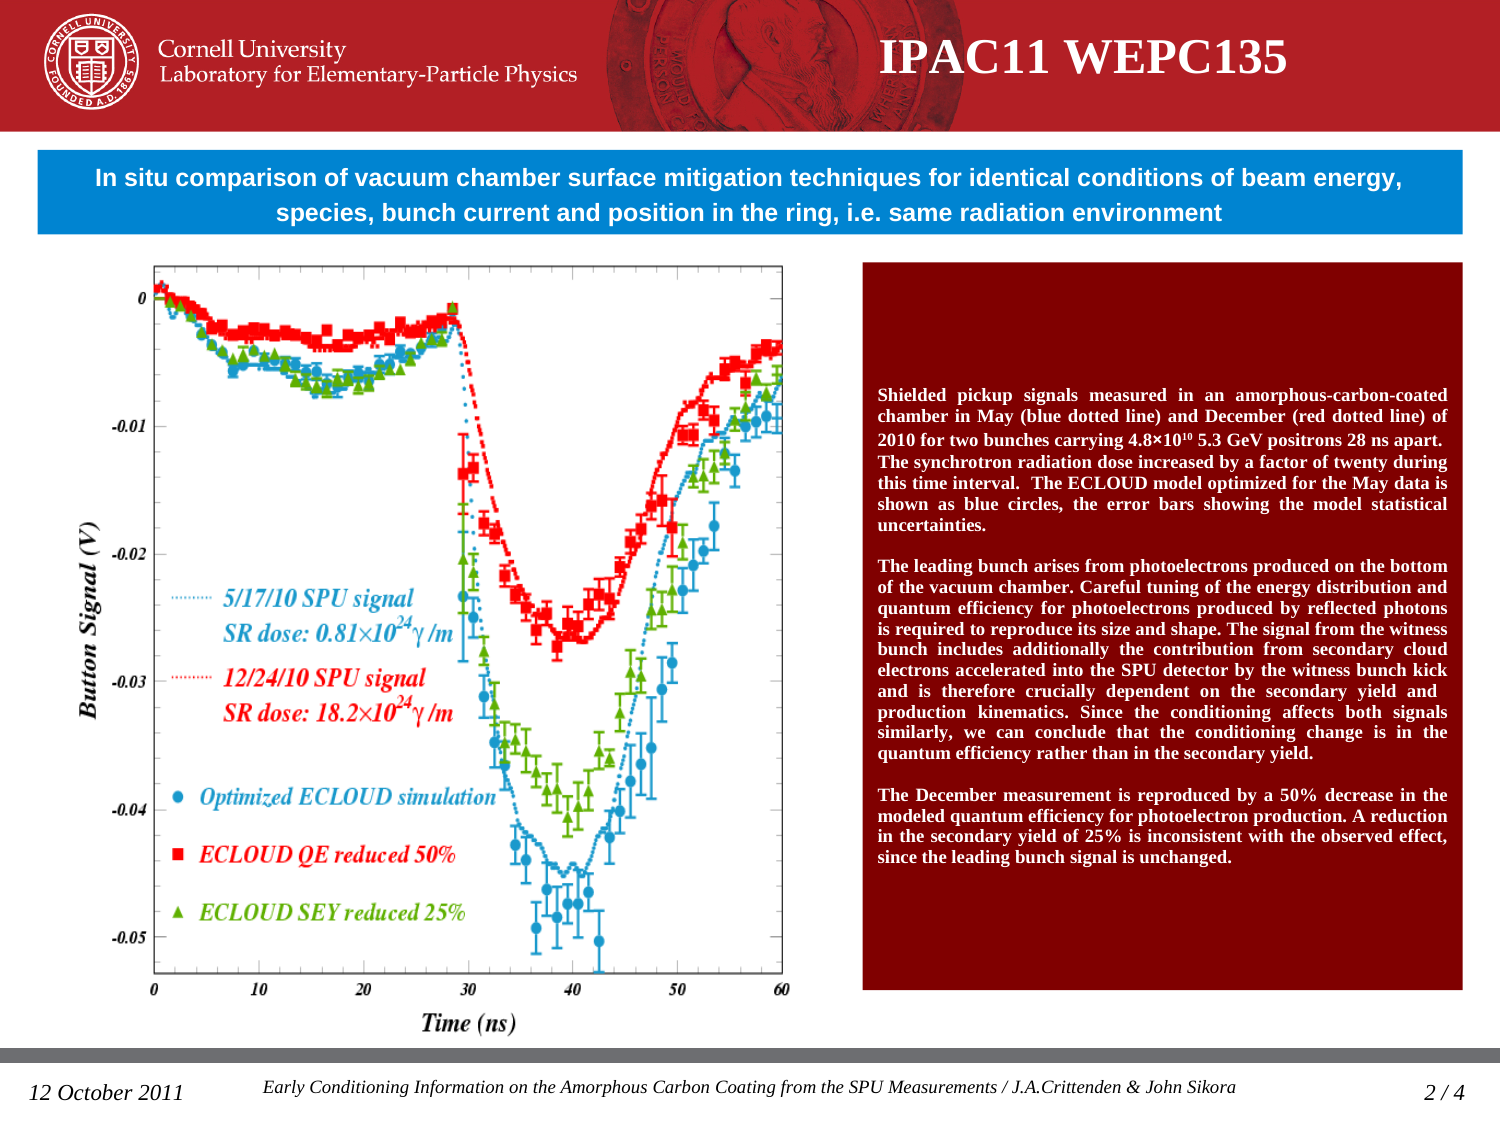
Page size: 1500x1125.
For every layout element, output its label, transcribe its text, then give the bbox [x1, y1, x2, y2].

title IPAC11 WEPC135 [675, 0, 1492, 113]
picture [75, 262, 796, 1040]
text_box In situ comparison of vacuum chamber surface mitigation techniques for identical conditions of beam energy, species, bunch current and position in the ring, i.e. same radiation environment [37, 149, 1463, 235]
picture [0, 0, 1500, 132]
text_box Shielded pickup signals measured in an amorphous-carbon-coated chamber in May (blue dotted line) and December (red dotted line) of 2010 for two bunches carrying 4.8×1010 5.3 GeV positrons 28 ns apart. The synchrotron radiation dose increased by a factor of twenty during this time interval. The ECLOUD model optimized for the May data is shown as blue circles, the error bars showing the model statistical uncertainties. The leading bunch arises from photoelectrons produced on the bottom of the vacuum chamber. Careful tuning of the energy distribution and quantum efficiency for photoelectrons produced by reflected photons is required to reproduce its size and shape. The signal from the witness bunch includes additionally the contribution from secondary cloud electrons accelerated into the SPU detector by the witness bunch kick and is therefore crucially dependent on the secondary yield and production kinematics. Since the conditioning affects both signals similarly, we can conclude that the conditioning change is in the quantum efficiency rather than in the secondary yield. The December measurement is reproduced by a 50% decrease in the modeled quantum efficiency for photoelectron production. A reduction in the secondary yield of 25% is inconsistent with the observed effect, since the leading bunch signal is unchanged. [862, 262, 1463, 991]
